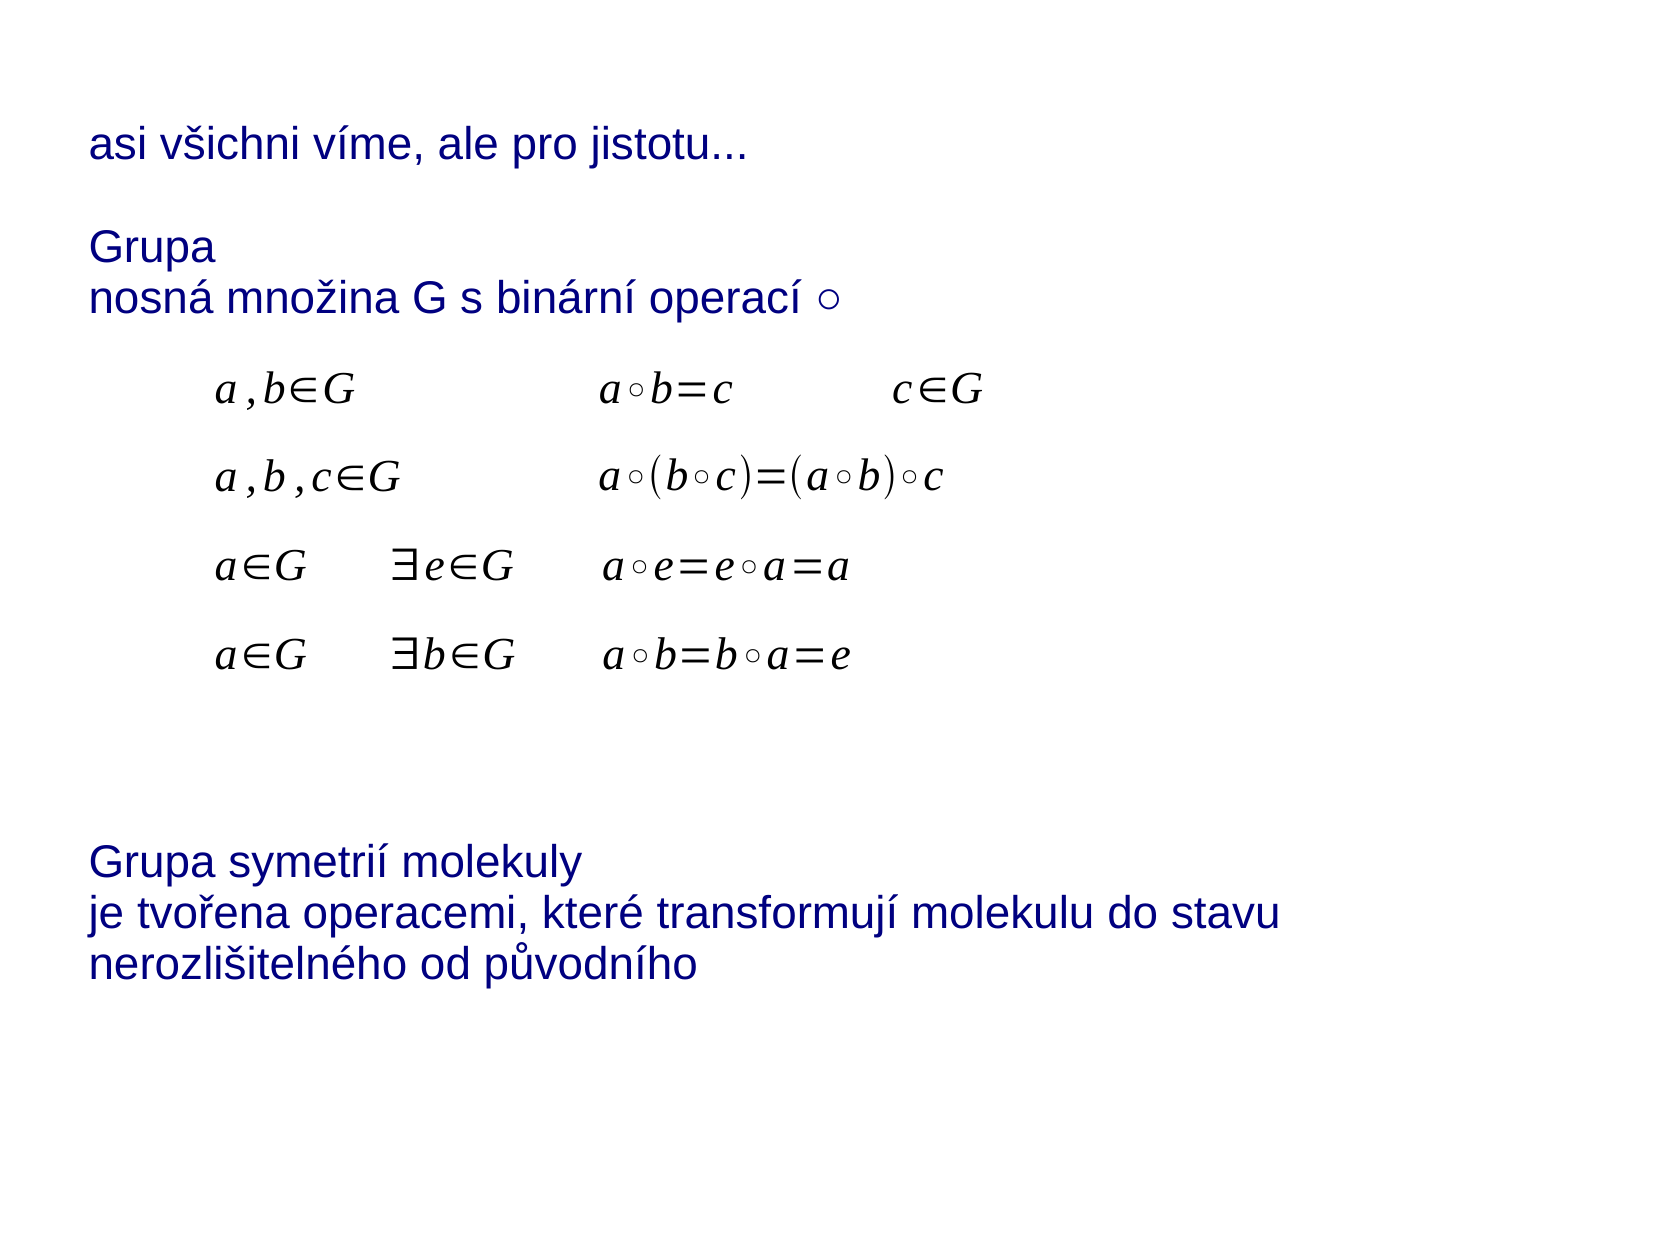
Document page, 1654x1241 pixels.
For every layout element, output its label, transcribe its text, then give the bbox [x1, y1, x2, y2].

chart [206, 362, 361, 414]
chart [594, 628, 857, 680]
chart [383, 628, 522, 680]
chart [206, 628, 314, 680]
chart [206, 451, 407, 502]
chart [885, 362, 989, 414]
subtitle asi všichni víme, ale pro jistotu... Grupa nosná množina G s binární operací ○ Grupa symetrií molekuly je tvořena operacemi, které transformují molekulu do stavu nerozlišitelného od původního [88, 118, 1577, 1102]
chart [383, 539, 521, 591]
chart [590, 362, 739, 414]
chart [594, 539, 857, 591]
chart [590, 450, 950, 502]
chart [206, 539, 314, 591]
